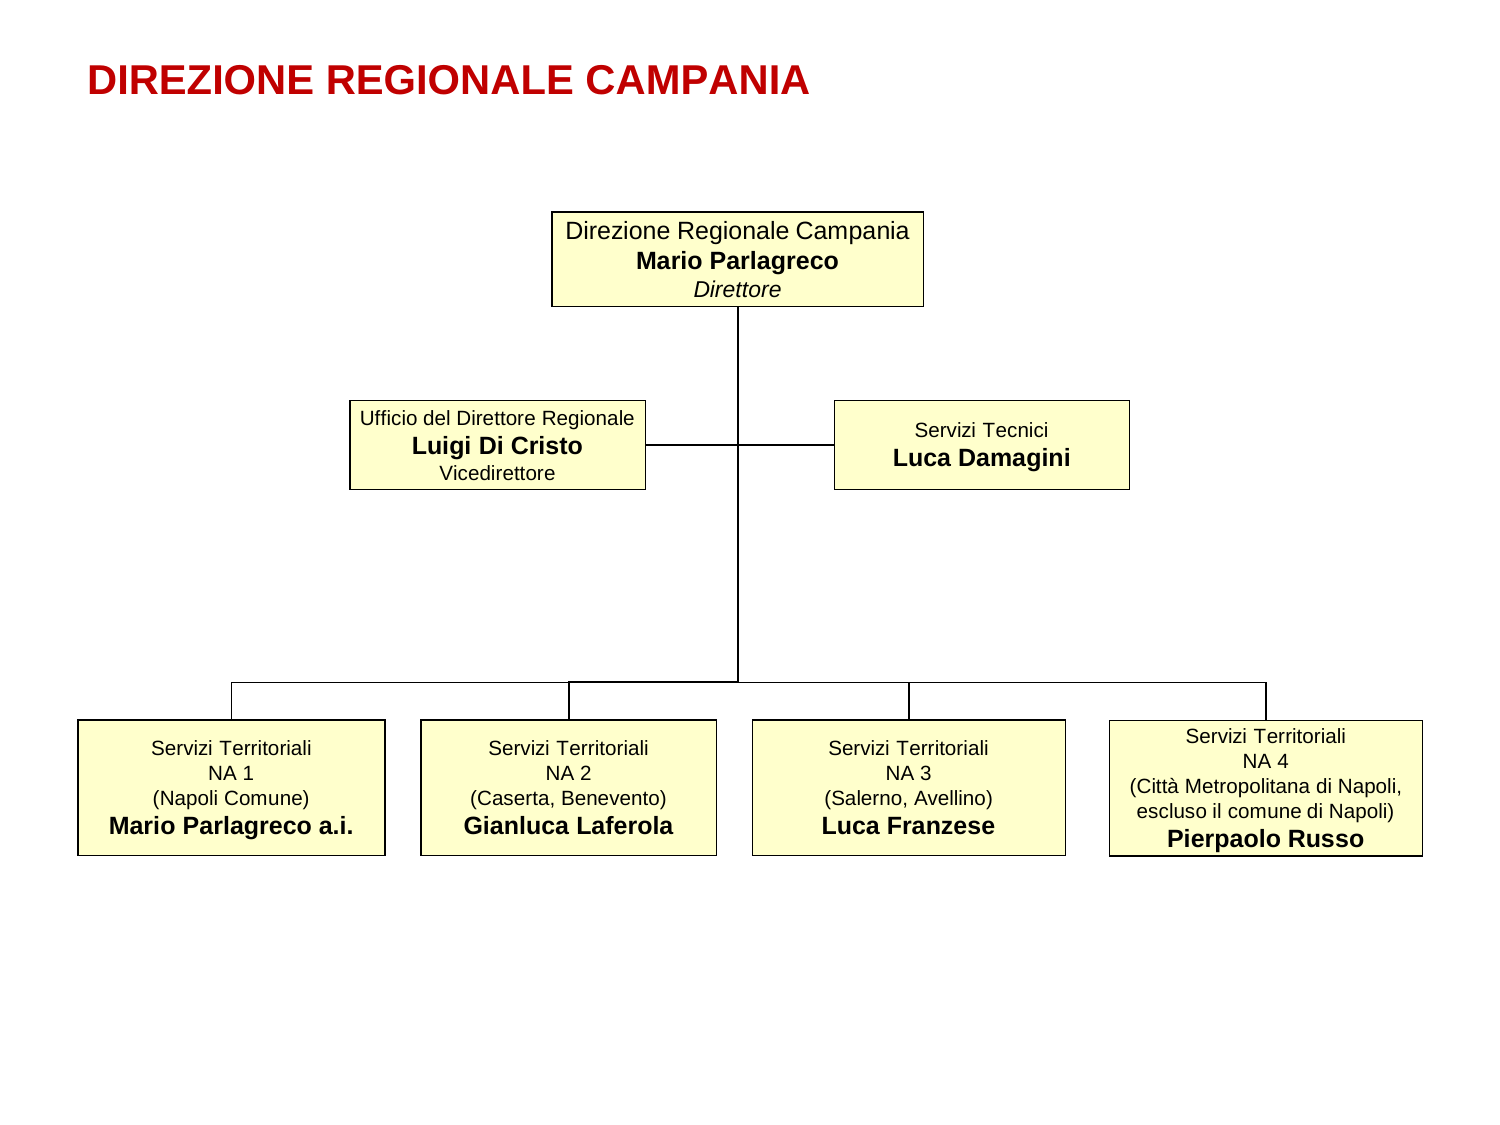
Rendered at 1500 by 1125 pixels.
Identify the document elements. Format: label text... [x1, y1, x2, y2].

text_box DIREZIONE REGIONALE CAMPANIA [72, 45, 1462, 128]
picture [77, 207, 1423, 868]
